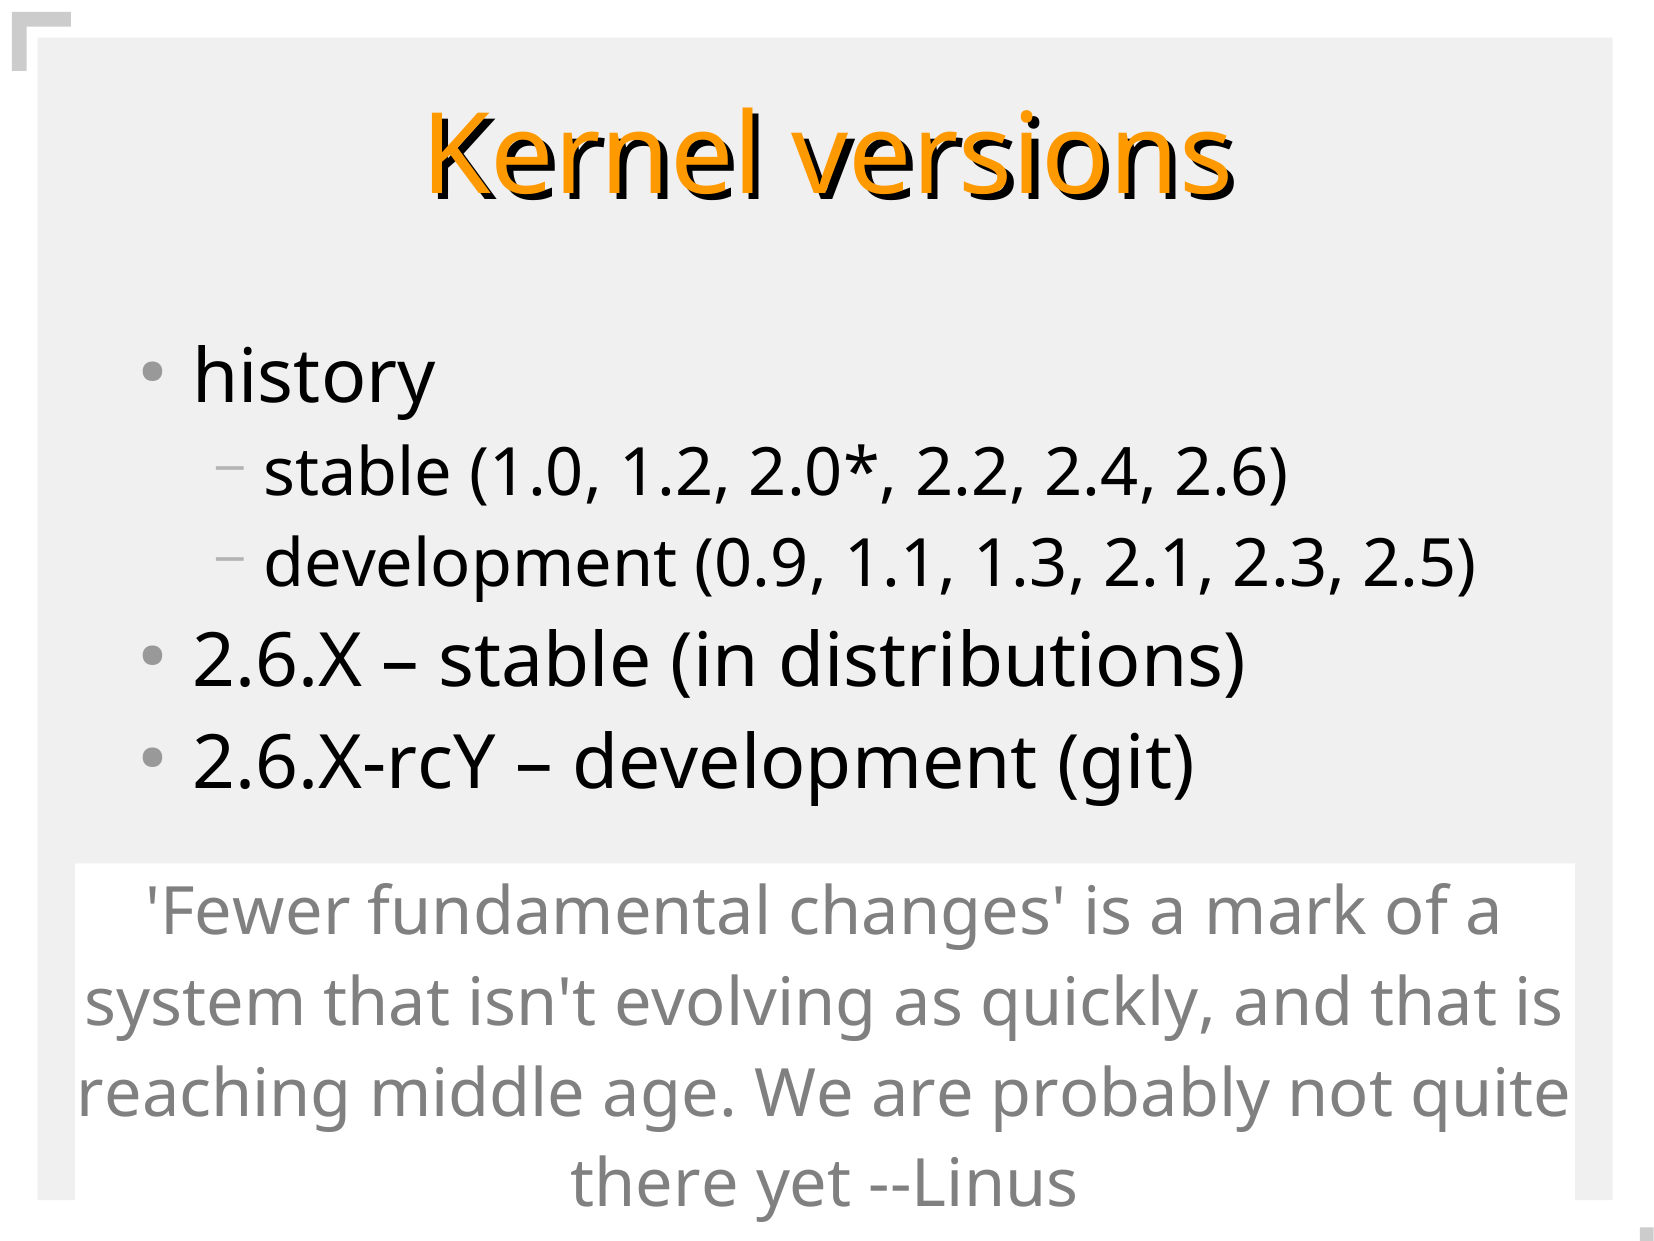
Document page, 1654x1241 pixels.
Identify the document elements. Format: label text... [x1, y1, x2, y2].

title Kernel versions [121, 46, 1534, 254]
text_box 'Fewer fundamental changes' is a mark of a system that isn't evolving as quickly, and that is reaching middle age. We are probably not quite there yet --Linus [75, 863, 1576, 1175]
list history stable (1.0, 1.2, 2.0*, 2.2, 2.4, 2.6) development (0.9, 1.1, 1.3, 2.1, 2.3, 2.5) 2.6.X – stable (in distributions) 2.6.X-rcY – development (git) *) released in 1996. with 64 bit support for Alpha CPU [121, 322, 1561, 863]
